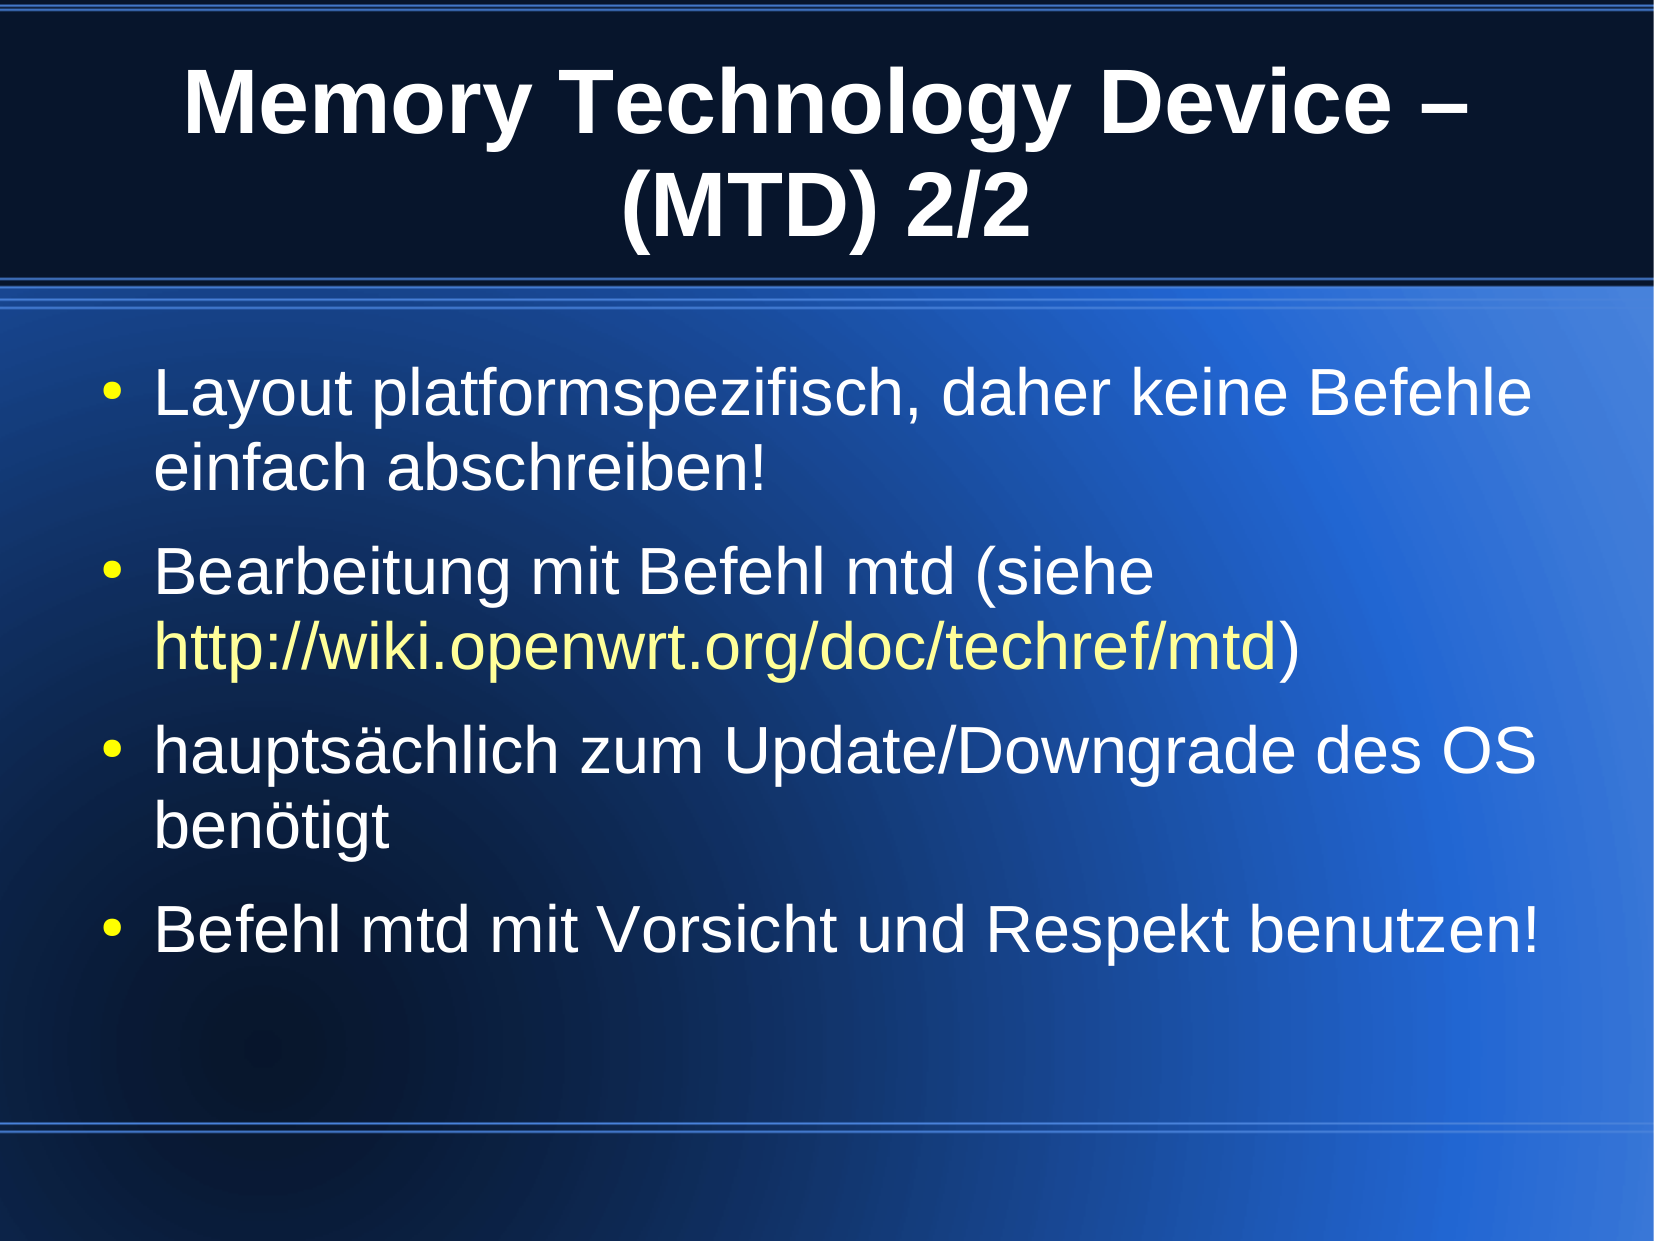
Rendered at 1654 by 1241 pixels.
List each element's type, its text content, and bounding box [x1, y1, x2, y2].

title Memory Technology Device – (MTD) 2/2 [82, 50, 1571, 256]
picture [0, 0, 1654, 1241]
list Layout platformspezifisch, daher keine Befehle einfach abschreiben! Bearbeitung mit Befehl mtd (siehe http://wiki.openwrt.org/doc/techref/mtd) hauptsächlich zum Update/Downgrade des OS benötigt Befehl mtd mit Vorsicht und Respekt benutzen! [82, 355, 1571, 1159]
